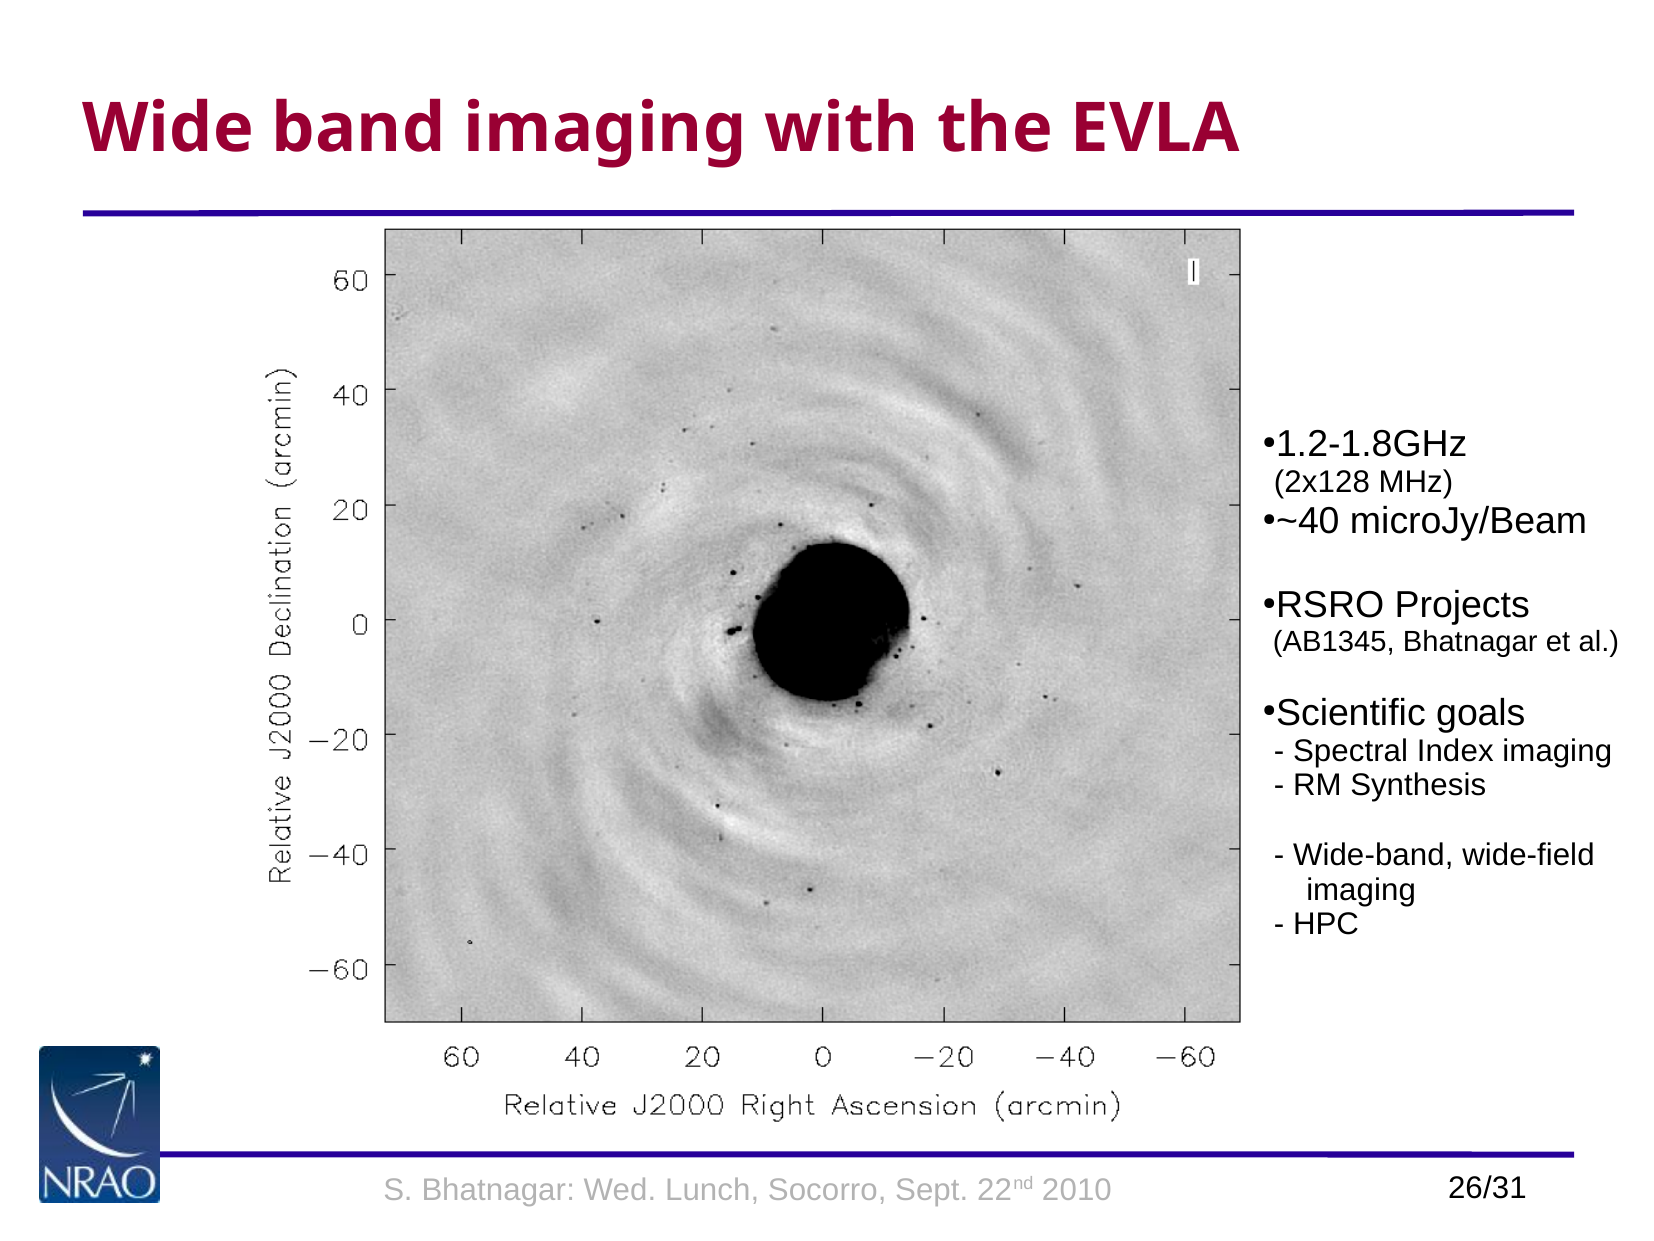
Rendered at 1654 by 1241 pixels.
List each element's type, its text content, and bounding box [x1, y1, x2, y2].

text_box 1.2-1.8GHz (2x128 MHz) ~40 microJy/Beam RSRO Projects (AB1345, Bhatnagar et al.) Scientific goals - Spectral Index imaging - RM Synthesis - Wide-band, wide-field imaging - HPC [1248, 415, 1653, 949]
picture [0, 0, 1654, 1241]
title Wide band imaging with the EVLA [82, 49, 1571, 202]
